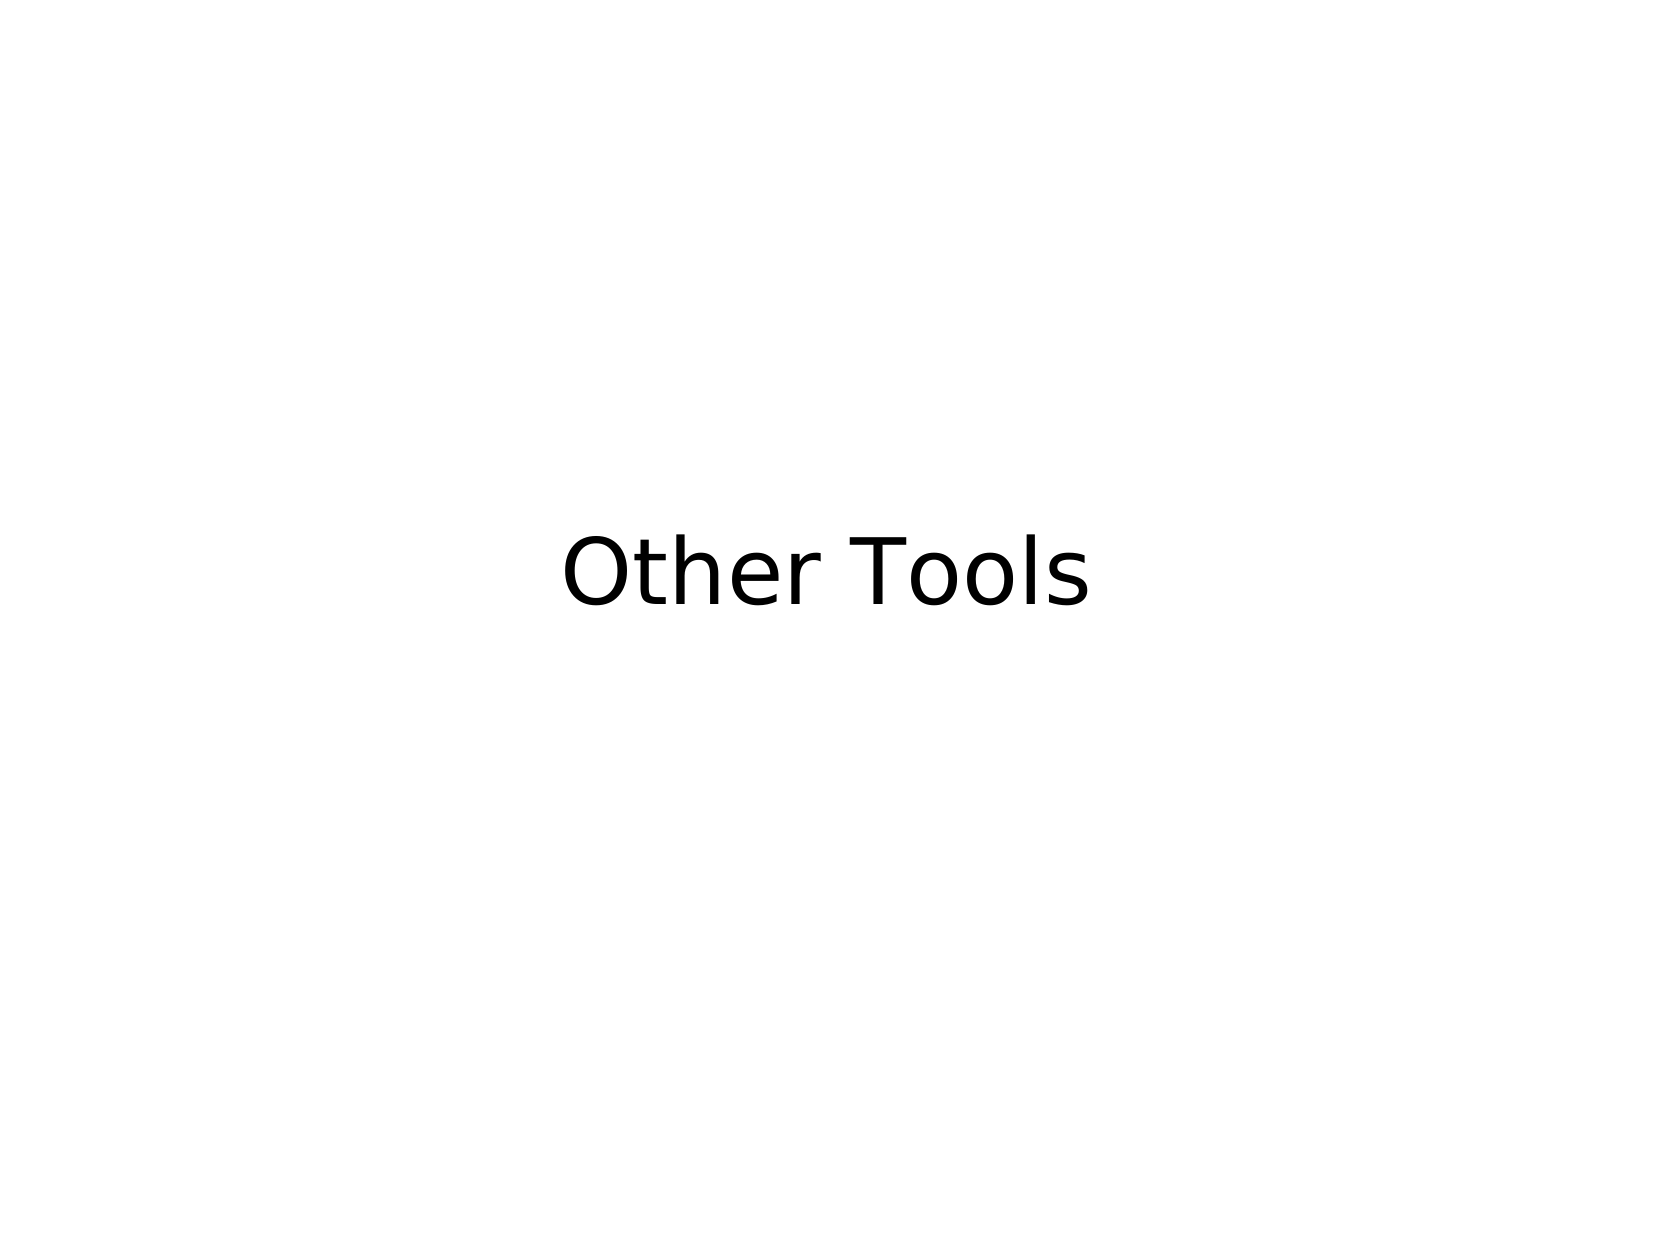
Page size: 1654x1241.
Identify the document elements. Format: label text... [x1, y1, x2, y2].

title Other Tools [82, 468, 1571, 676]
